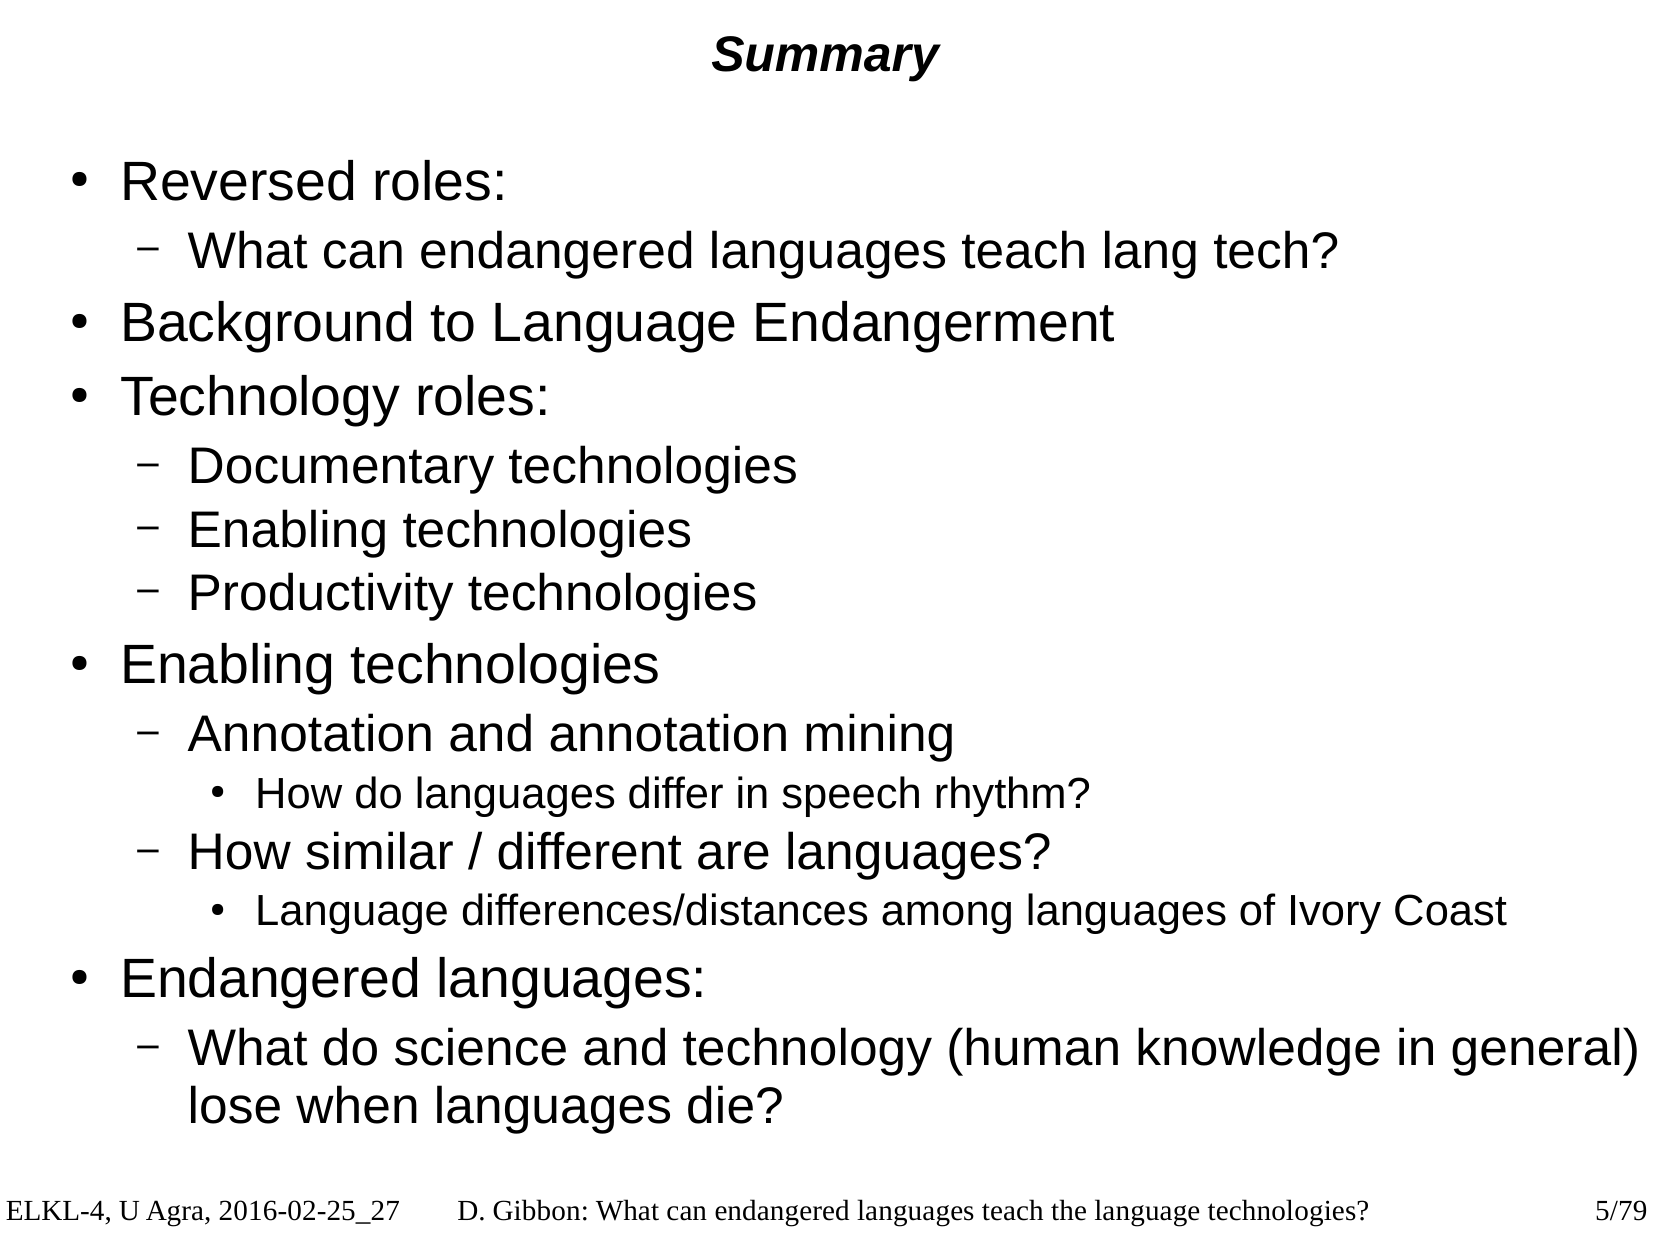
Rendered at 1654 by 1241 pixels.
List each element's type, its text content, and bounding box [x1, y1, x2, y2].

title Summary [0, 2, 1654, 106]
list Reversed roles: What can endangered languages teach lang tech? Background to Language Endangerment Technology roles: Documentary technologies Enabling technologies Productivity technologies Enabling technologies Annotation and annotation mining How do languages differ in speech rhythm? How similar / different are languages? Language differences/distances among languages of Ivory Coast Endangered languages: What do science and technology (human knowledge in general) lose when languages die? [53, 150, 1651, 1141]
